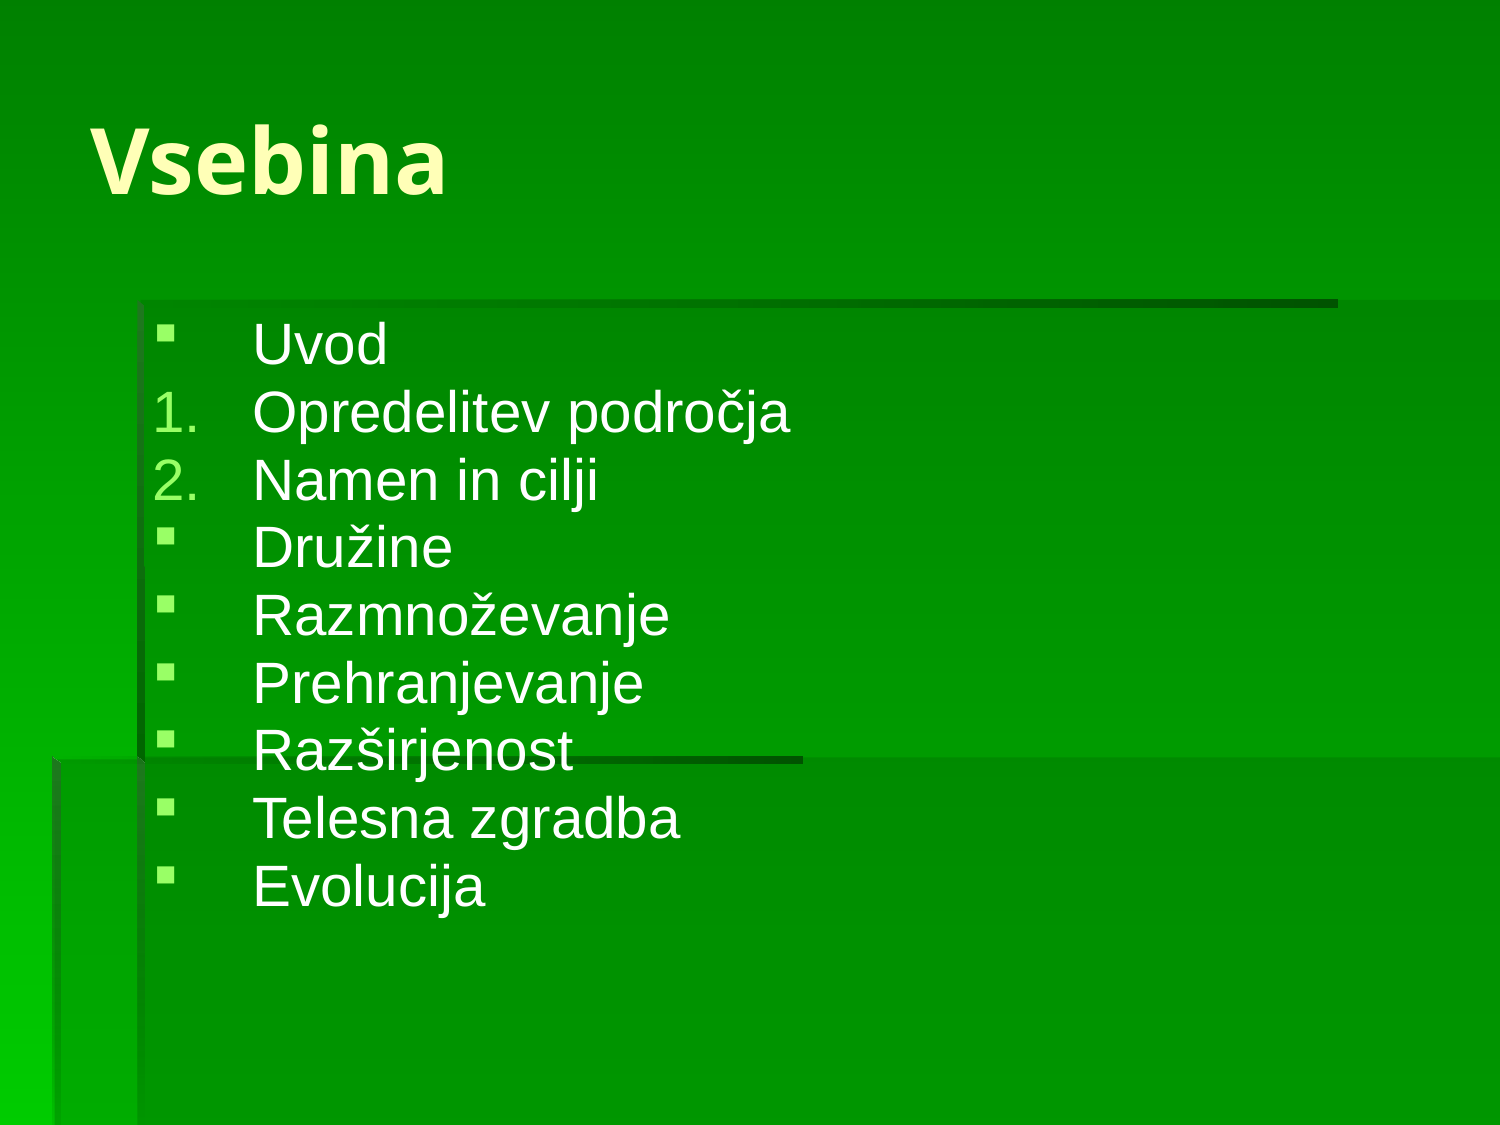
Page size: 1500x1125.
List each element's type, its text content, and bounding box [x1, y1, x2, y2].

list Uvod Opredelitev področja Namen in cilji Družine Razmnoževanje Prehranjevanje Razširjenost Telesna zgradba Evolucija [137, 312, 1451, 1000]
title Vsebina [75, 40, 1451, 275]
